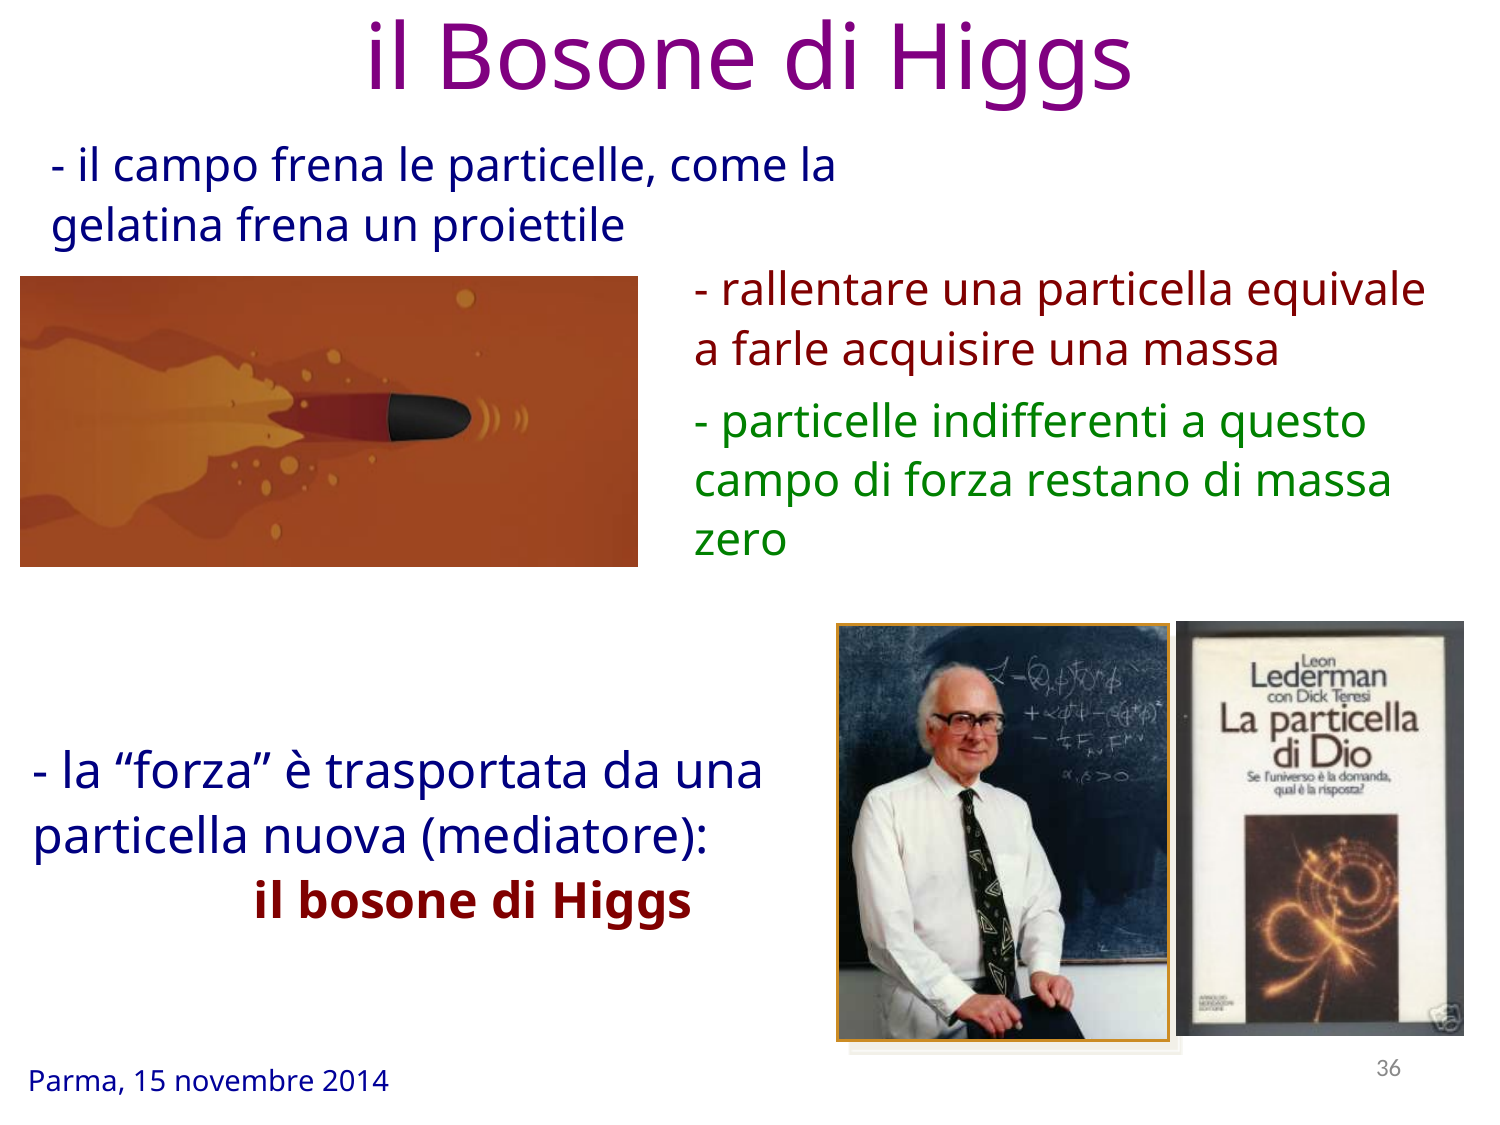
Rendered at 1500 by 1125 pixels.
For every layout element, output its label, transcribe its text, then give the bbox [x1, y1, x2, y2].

text_box - la “forza” è trasportata da una particella nuova (mediatore): il bosone di Higgs [0, 726, 836, 969]
text_box - il campo frena le particelle, come la gelatina frena un proiettile [5, 123, 857, 302]
text_box <numero> [1074, 1042, 1417, 1095]
text_box - rallentare una particella equivale a farle acquisire una massa - particelle indifferenti a questo campo di forza restano di massa zero [679, 248, 1477, 573]
picture [838, 625, 1168, 1040]
picture [1176, 621, 1464, 1036]
picture [20, 302, 638, 568]
text_box il Bosone di Higgs [112, 0, 1388, 116]
